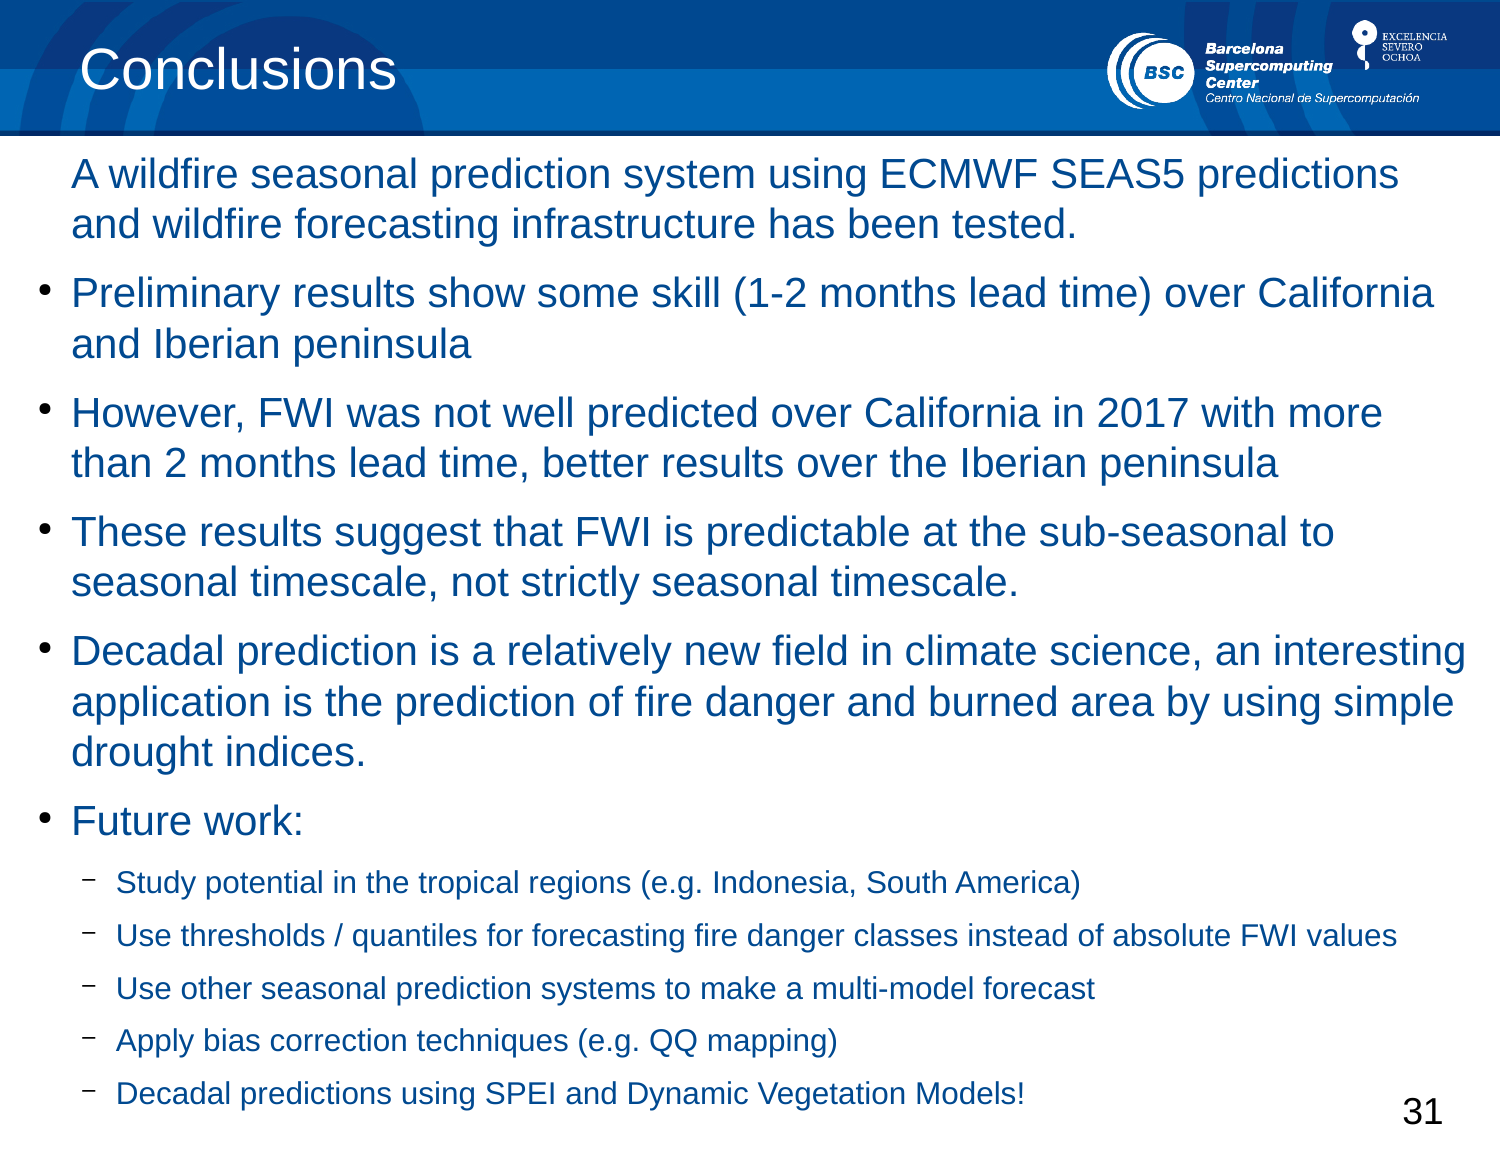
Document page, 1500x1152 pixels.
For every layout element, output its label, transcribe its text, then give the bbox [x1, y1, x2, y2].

picture [0, 0, 1500, 136]
list A wildfire seasonal prediction system using ECMWF SEAS5 predictions and wildfire forecasting infrastructure has been tested. Preliminary results show some skill (1-2 months lead time) over California and Iberian peninsula However, FWI was not well predicted over California in 2017 with more than 2 months lead time, better results over the Iberian peninsula These results suggest that FWI is predictable at the sub-seasonal to seasonal timescale, not strictly seasonal timescale. Decadal prediction is a relatively new field in climate science, an interesting application is the prediction of fire danger and burned area by using simple drought indices. Future work: Study potential in the tropical regions (e.g. Indonesia, South America) Use thresholds / quantiles for forecasting fire danger classes instead of absolute FWI values Use other seasonal prediction systems to make a multi-model forecast Apply bias correction techniques (e.g. QQ mapping) Decadal predictions using SPEI and Dynamic Vegetation Models! [11, 138, 1483, 1126]
title Conclusions [65, 23, 1081, 138]
